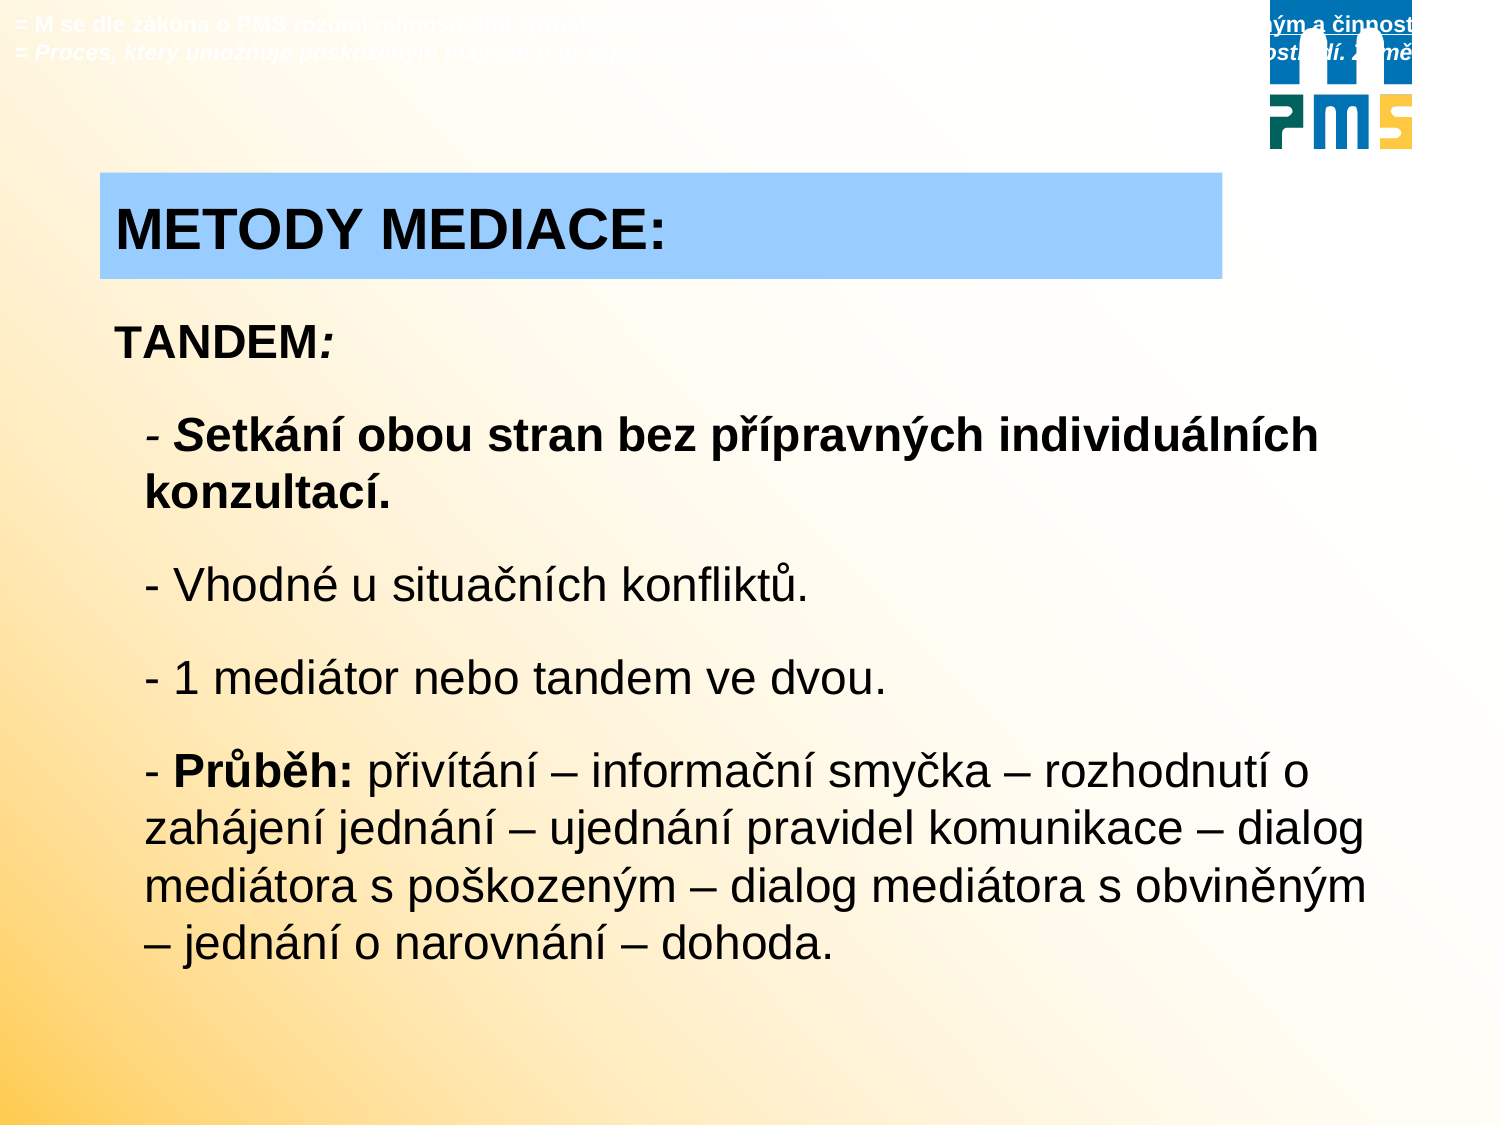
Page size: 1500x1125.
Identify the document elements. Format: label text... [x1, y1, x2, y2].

picture [0, 73, 1500, 1125]
text_box = M se dle zákona o PMS rozumí mimosoudní zprostředkování za účelem řešení sporu mezi obviněným a poškozeným a činnost směřující k urovnání konfliktního stavu vykonávaná v souvislosti s trestním řízením. Mediaci lze provádět jen s výslovným souhlasem obviněného a poškozeného. = Proces, který umožňuje poškozeným majícím o to zájem setkat se s pachatelem v bezpečném a uspořádaném prostředí. Záměrem je vést pachatele k odpovědnosti a zároveň poskytnout podporu a pomoc pošk. Pošk.- sdělit, jak jej TČ ovlivnil, dostat odpovědi na své otázky a účastnit se plánu NŠ. [0, 2, 1500, 73]
text_box METODY MEDIACE: [100, 172, 1223, 279]
text_box TANDEM: - Setkání obou stran bez přípravných individuálních konzultací. - Vhodné u situačních konfliktů. - 1 mediátor nebo tandem ve dvou. - Průběh: přivítání – informační smyčka – rozhodnutí o zahájení jednání – ujednání pravidel komunikace – dialog mediátora s poškozeným – dialog mediátora s obviněným – jednání o narovnání – dohoda. [100, 302, 1412, 1000]
